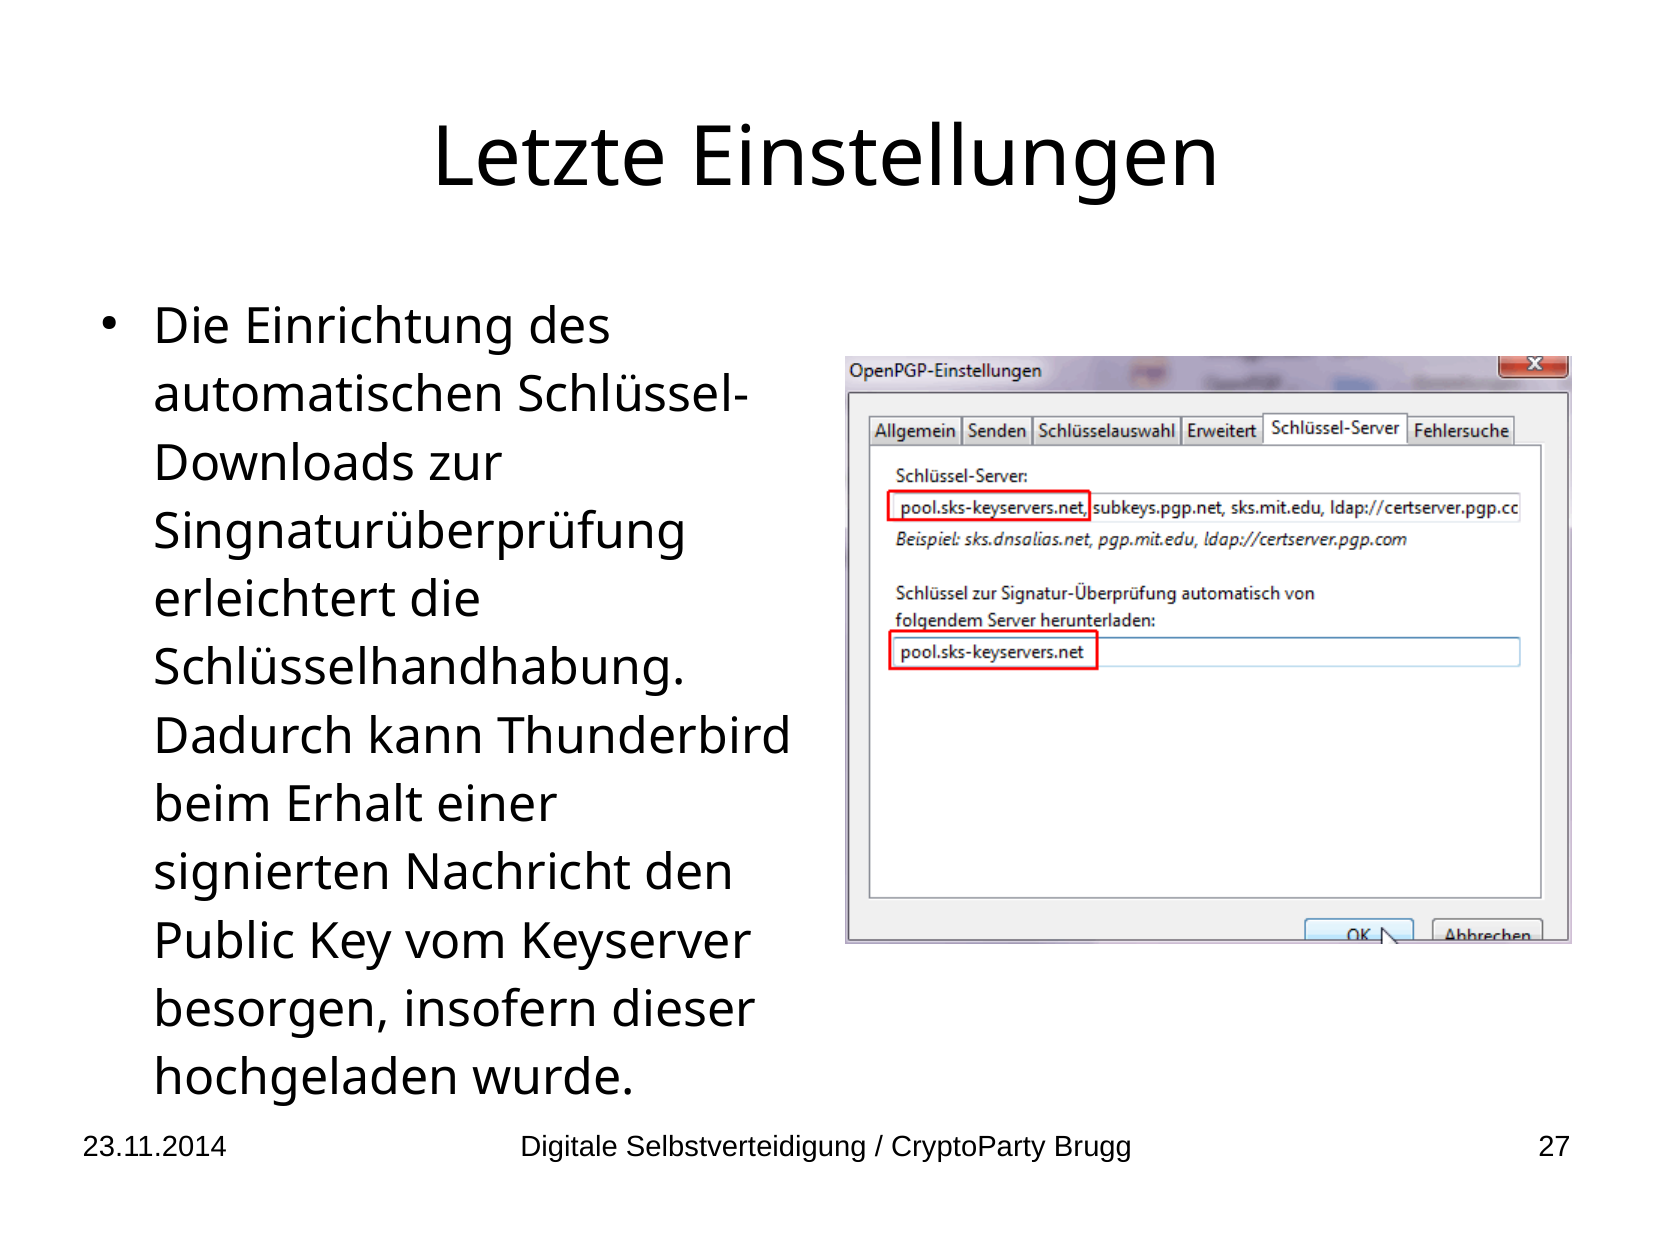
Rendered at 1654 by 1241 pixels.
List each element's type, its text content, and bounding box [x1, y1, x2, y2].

title Letzte Einstellungen [82, 49, 1571, 257]
list Die Einrichtung des automatischen Schlüssel-Downloads zur Singnaturüberprüfung erleichtert die Schlüsselhandhabung. Dadurch kann Thunderbird beim Erhalt einer signierten Nachricht den Public Key vom Keyserver besorgen, insofern dieser hochgeladen wurde. [82, 290, 809, 1010]
picture [845, 356, 1572, 944]
